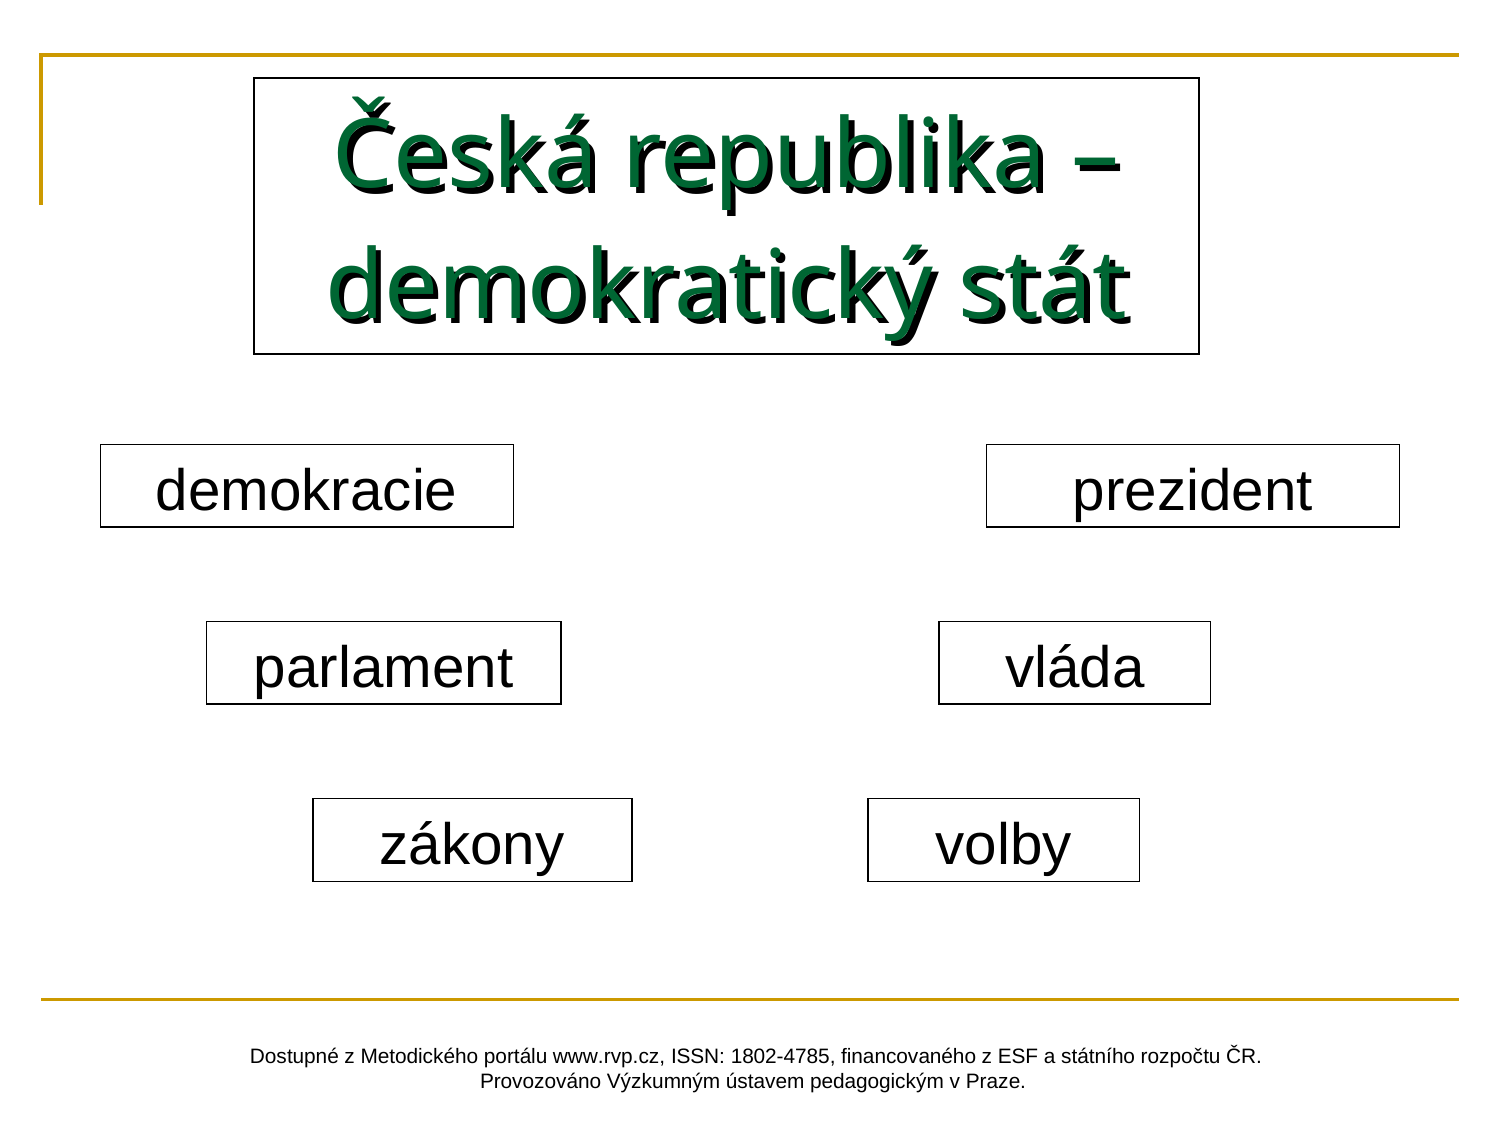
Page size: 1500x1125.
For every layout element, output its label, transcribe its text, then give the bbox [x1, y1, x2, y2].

text_box parlament [206, 621, 561, 705]
text_box volby [868, 798, 1140, 882]
text_box zákony [312, 798, 632, 882]
text_box vláda [939, 621, 1211, 705]
text_box prezident [986, 444, 1400, 527]
text_box demokracie [100, 444, 514, 527]
title Česká republika – demokratický stát [253, 78, 1199, 327]
